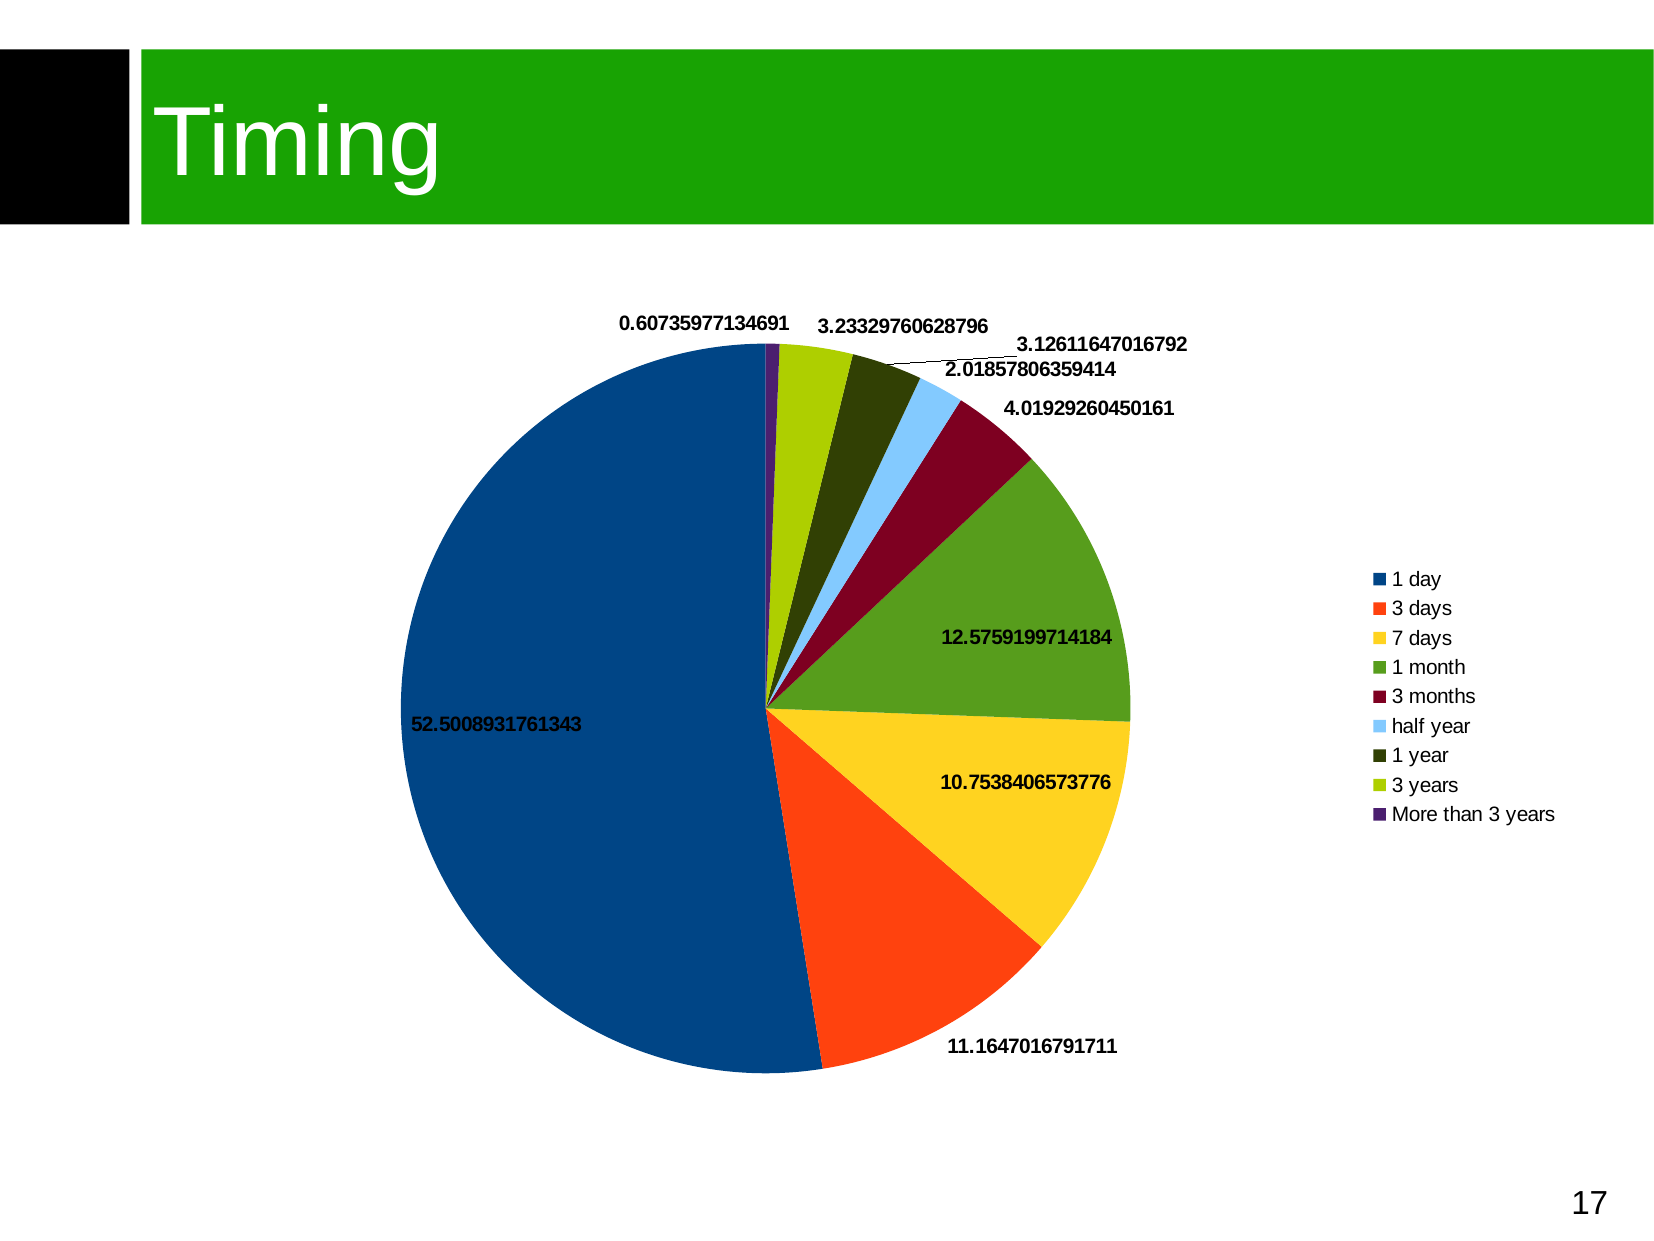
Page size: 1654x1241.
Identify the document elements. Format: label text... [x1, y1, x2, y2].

title Timing [152, 72, 1654, 211]
chart [153, 295, 1582, 1099]
